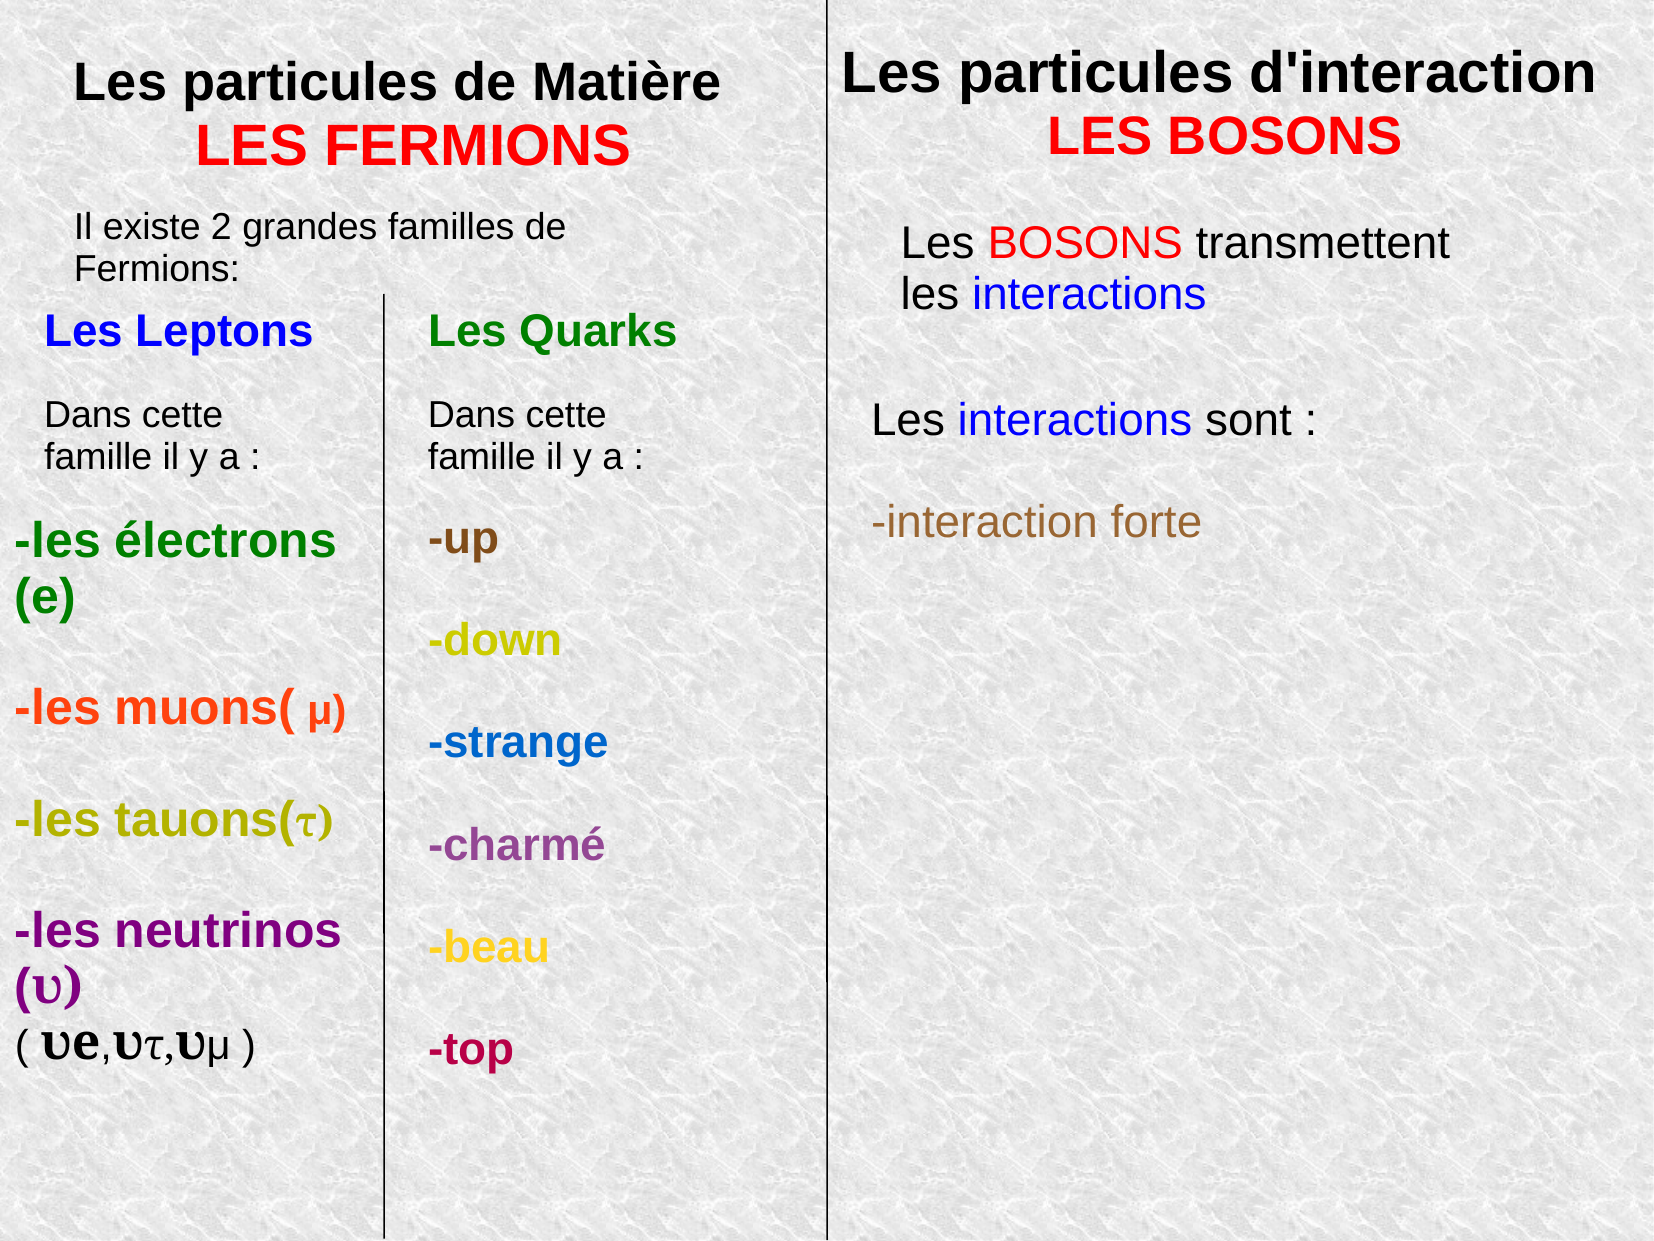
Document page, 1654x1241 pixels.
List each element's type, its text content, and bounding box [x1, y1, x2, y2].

text_box Dans cette famille il y a : [29, 383, 355, 483]
text_box Les BOSONS transmettent les interactions [885, 206, 1506, 324]
text_box Les particules d'interaction LES BOSONS [826, 29, 1625, 173]
text_box Les Leptons [29, 295, 355, 363]
text_box Il existe 2 grandes familles de Fermions: [59, 196, 739, 296]
text_box Les particules de Matière LES FERMIONS [59, 41, 768, 185]
text_box Les Quarks [413, 295, 798, 363]
text_box -up -down -strange -charmé -beau -top [413, 502, 768, 1134]
picture [828, 0, 1654, 1241]
text_box Dans cette famille il y a : [413, 383, 739, 483]
text_box -les électrons (e) -les muons( μ) -les tauons(τ) -les neutrinos (υ) ( υe,υτ,υμ ) [0, 502, 384, 1182]
picture [0, 0, 826, 1241]
text_box Les interactions sont : -interaction forte [856, 383, 1565, 603]
